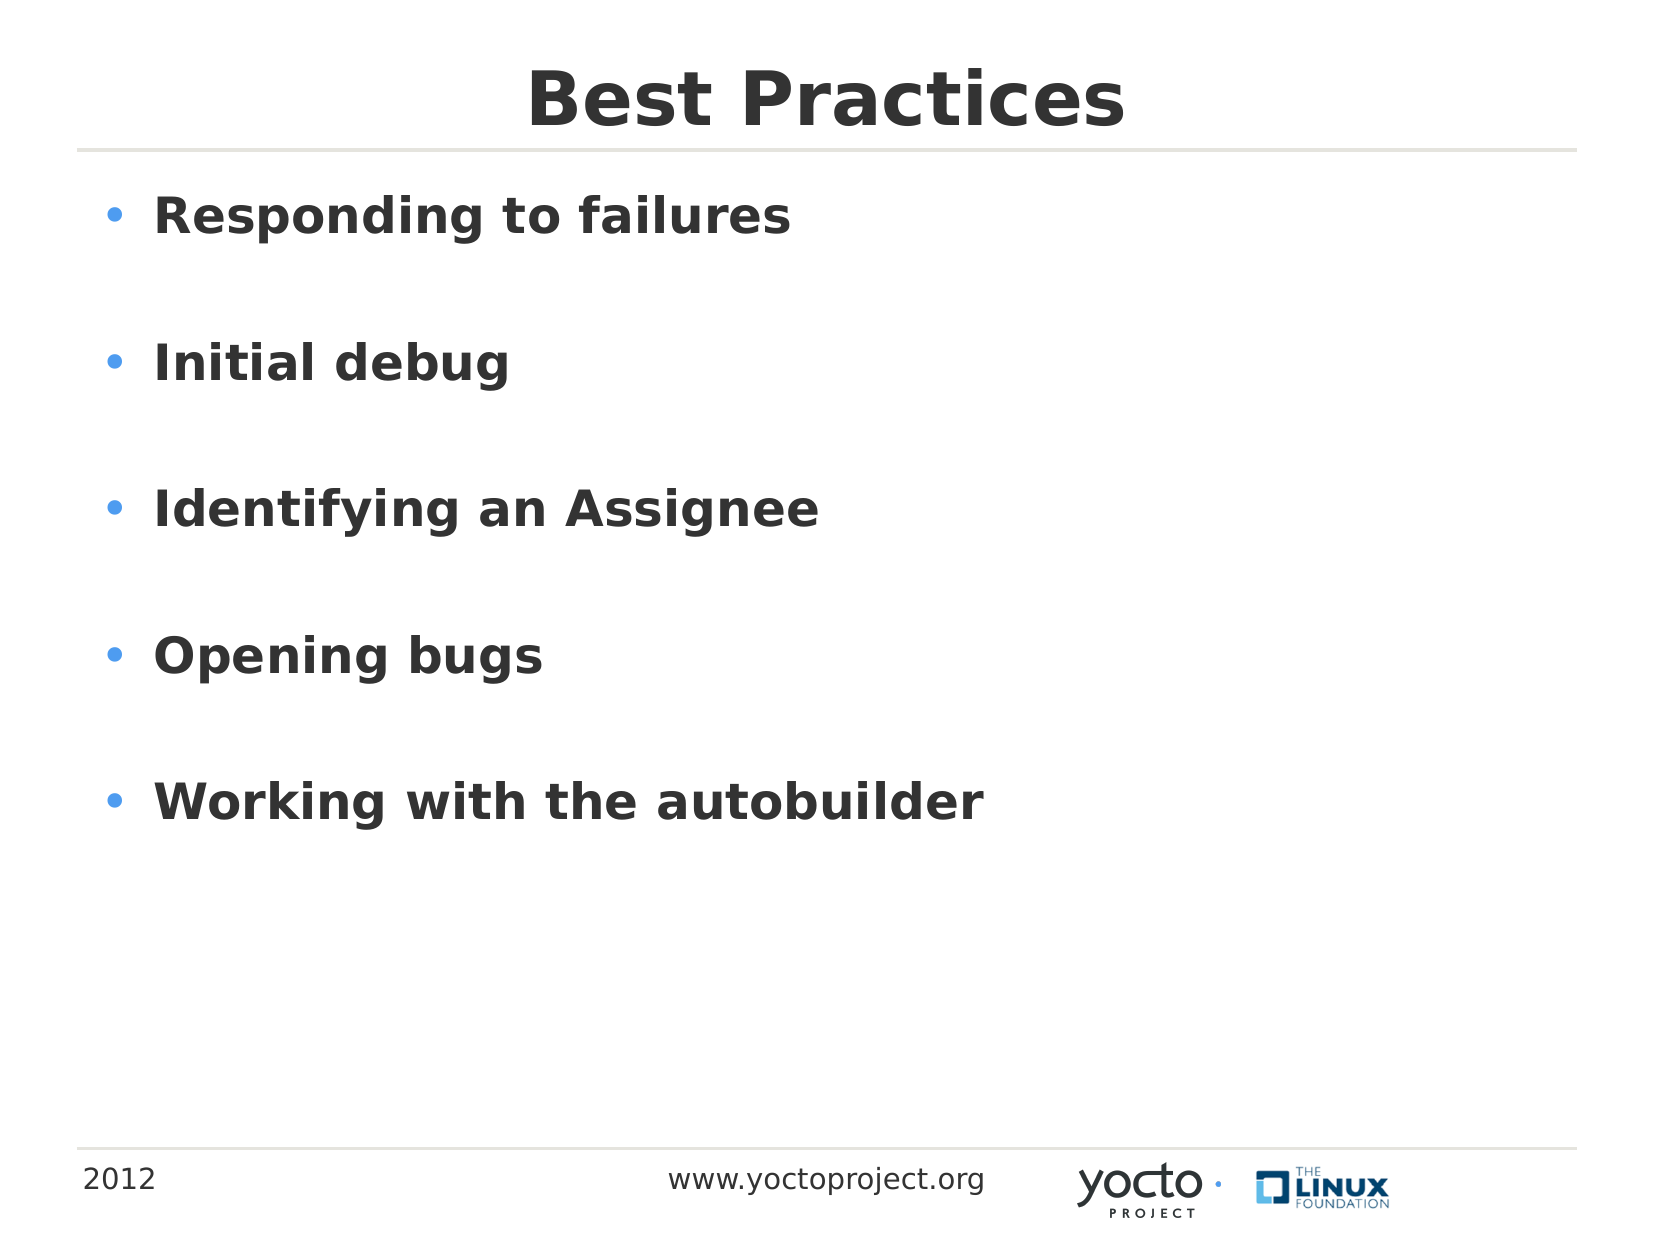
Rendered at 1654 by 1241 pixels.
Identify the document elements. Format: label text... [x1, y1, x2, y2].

picture [1252, 1162, 1392, 1211]
picture [1077, 1162, 1221, 1218]
title Best Practices [82, 49, 1571, 151]
list Responding to failures Initial debug Identifying an Assignee Opening bugs Working with the autobuilder [82, 187, 1571, 1141]
